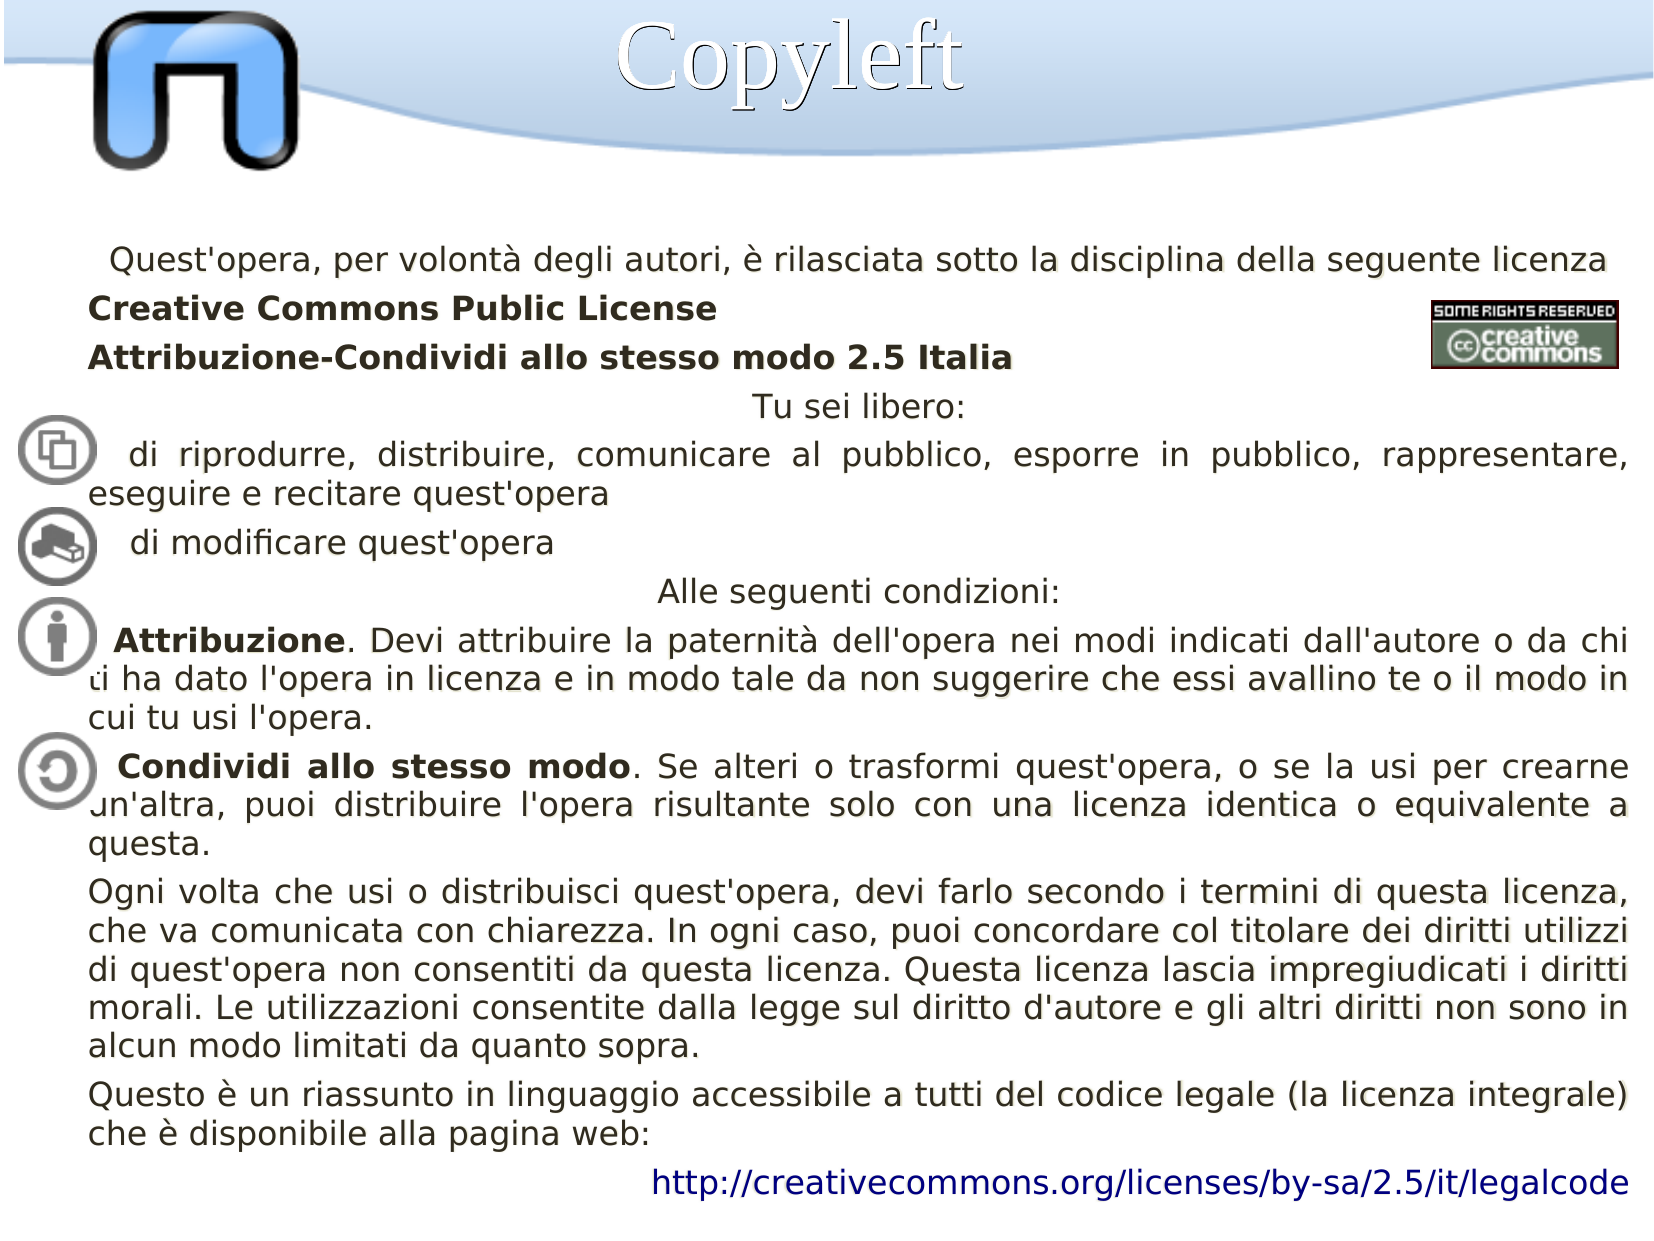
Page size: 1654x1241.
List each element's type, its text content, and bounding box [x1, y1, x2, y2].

list Quest'opera, per volontà degli autori, è rilasciata sotto la disciplina della seguente licenza Creative Commons Public License Attribuzione-Condividi allo stesso modo 2.5 Italia Tu sei libero: di riprodurre, distribuire, comunicare al pubblico, esporre in pubblico, rappresentare, eseguire e recitare quest'opera di modificare quest'opera Alle seguenti condizioni: Attribuzione. Devi attribuire la paternità dell'opera nei modi indicati dall'autore o da chi ti ha dato l'opera in licenza e in modo tale da non suggerire che essi avallino te o il modo in cui tu usi l'opera. Condividi allo stesso modo. Se alteri o trasformi quest'opera, o se la usi per crearne un'altra, puoi distribuire l'opera risultante solo con una licenza identica o equivalente a questa. Ogni volta che usi o distribuisci quest'opera, devi farlo secondo i termini di questa licenza, che va comunicata con chiarezza. In ogni caso, puoi concordare col titolare dei diritti utilizzi di quest'opera non consentiti da questa licenza. Questa licenza lascia impregiudicati i diritti morali. Le utilizzazioni consentite dalla legge sul diritto d'autore e gli altri diritti non sono in alcun modo limitati da quanto sopra. Questo è un riassunto in linguaggio accessibile a tutti del codice legale (la licenza integrale) che è disponibile alla pagina web: http://creativecommons.org/licenses/by-sa/2.5/it/legalcode [81, 234, 1638, 1241]
picture [0, 0, 1654, 1241]
text_box Copyleft [439, 0, 1563, 144]
picture [1431, 300, 1619, 369]
